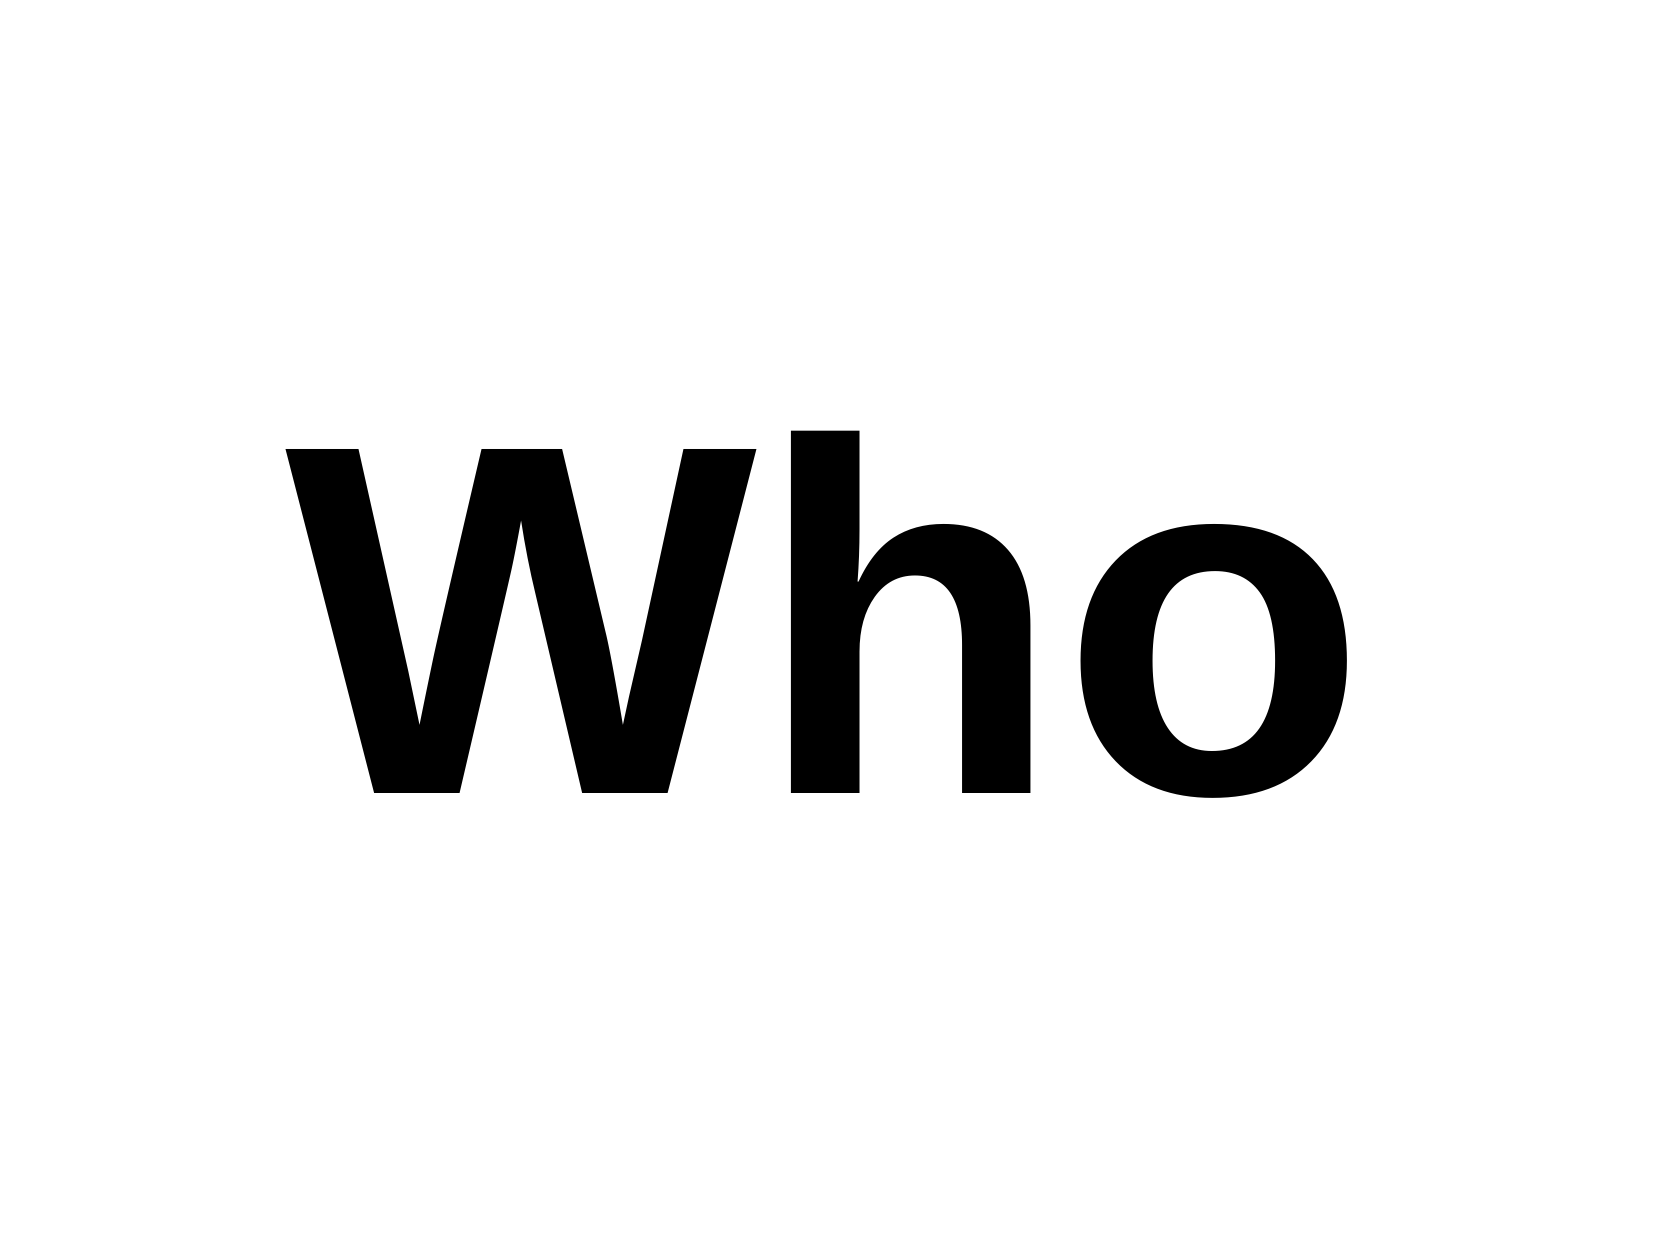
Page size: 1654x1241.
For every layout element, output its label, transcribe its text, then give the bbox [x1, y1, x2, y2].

text_box Who [270, 333, 1384, 907]
